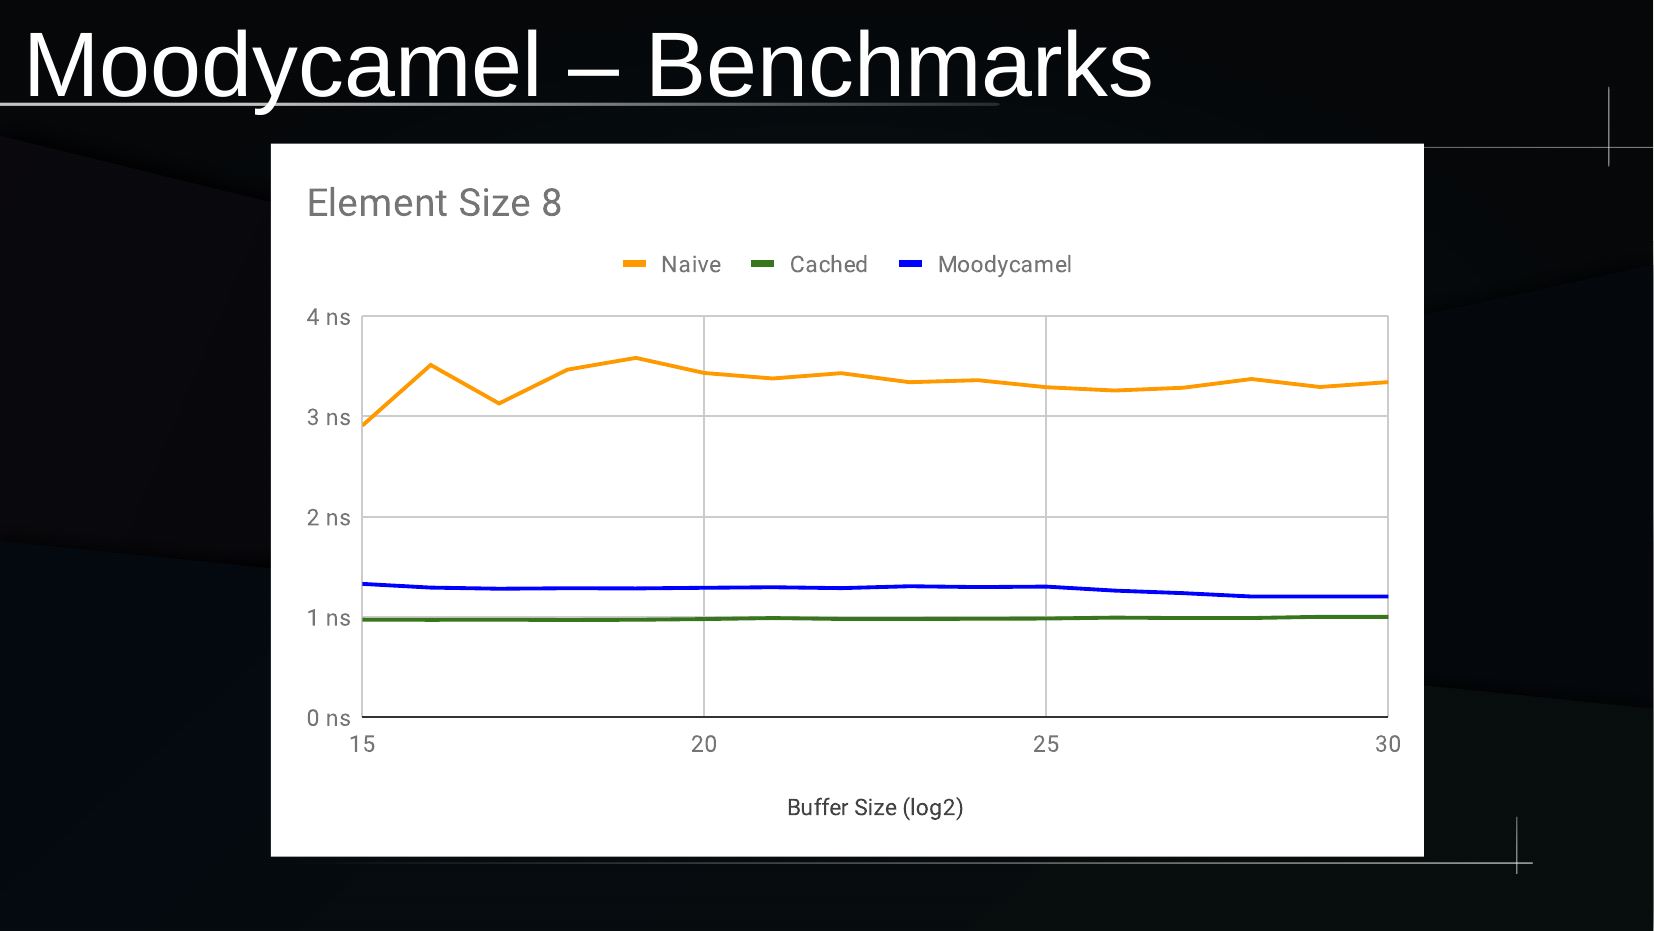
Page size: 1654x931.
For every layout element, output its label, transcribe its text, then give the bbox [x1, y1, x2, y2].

picture [0, 0, 1654, 931]
title Moodycamel – Benchmarks [23, 11, 1589, 119]
